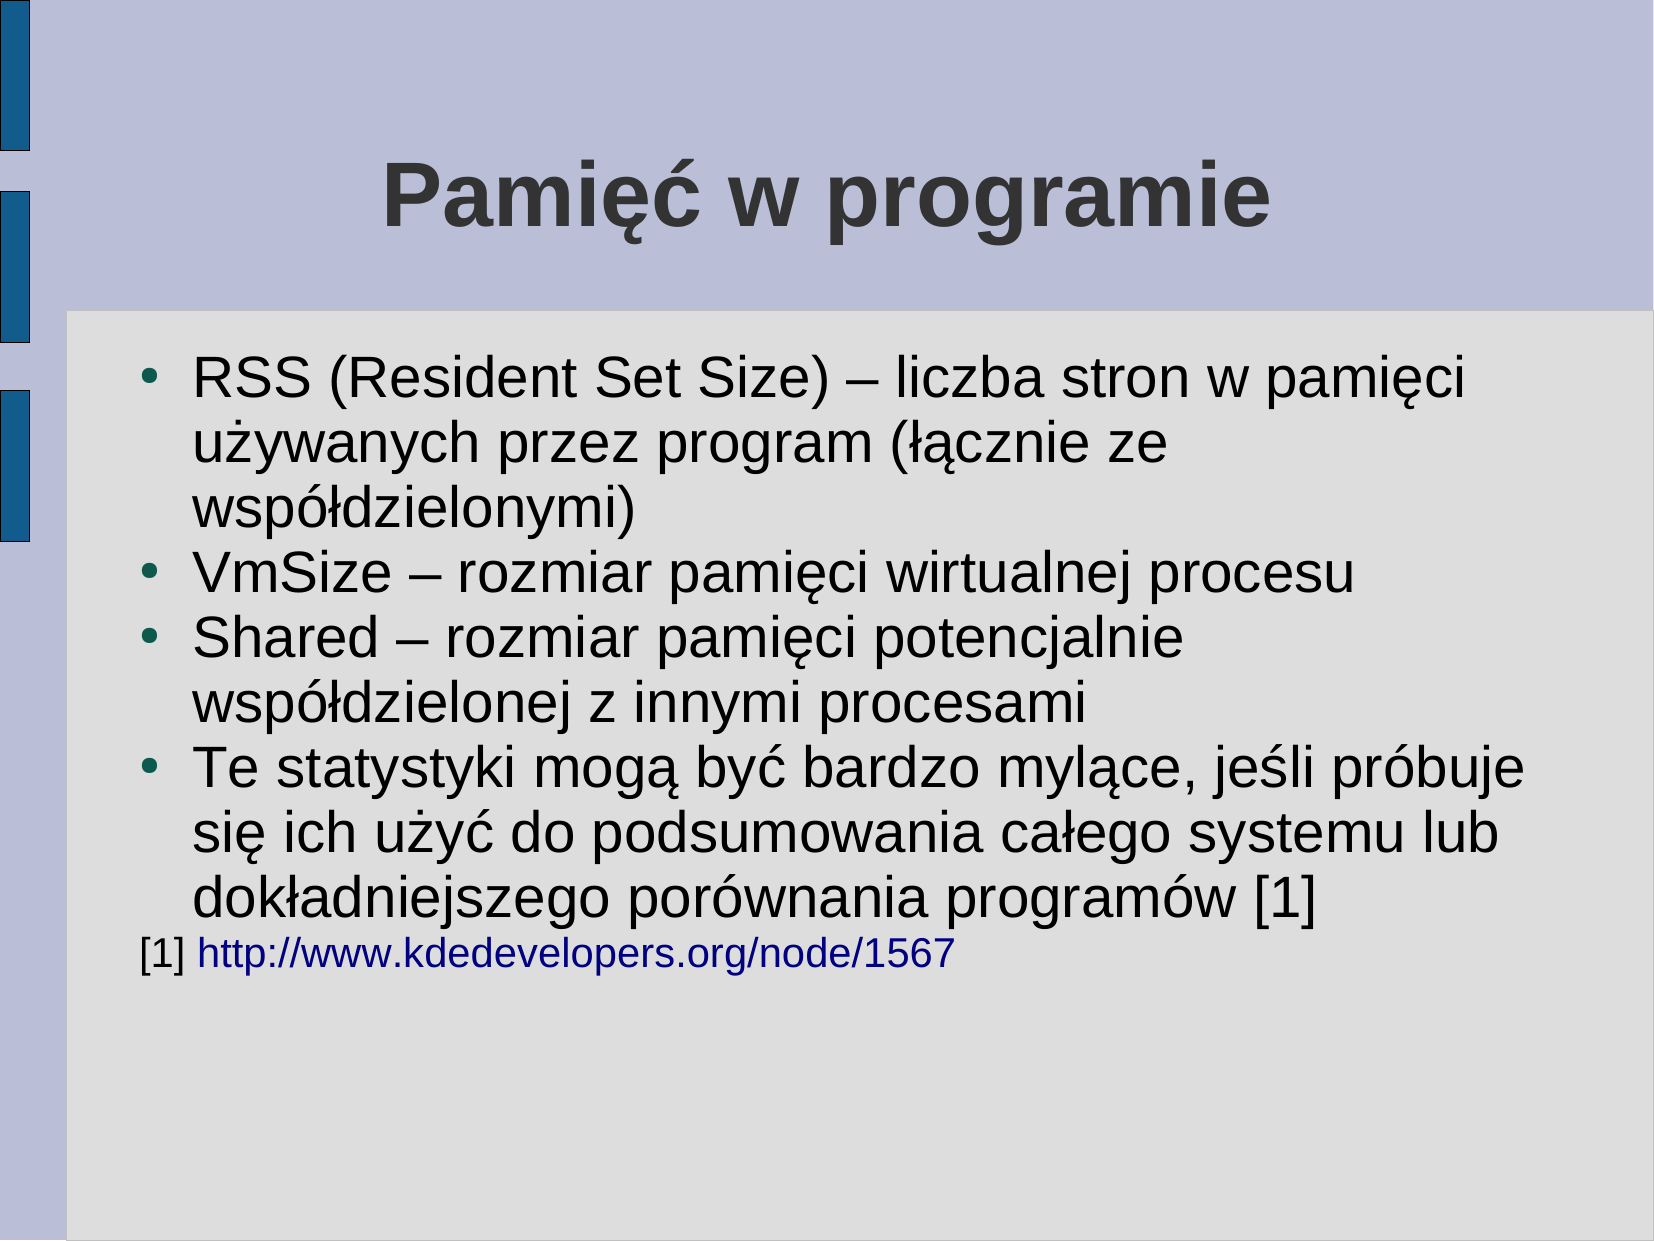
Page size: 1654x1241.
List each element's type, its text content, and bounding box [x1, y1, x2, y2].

list RSS (Resident Set Size) – liczba stron w pamięci używanych przez program (łącznie ze współdzielonymi) VmSize – rozmiar pamięci wirtualnej procesu Shared – rozmiar pamięci potencjalnie współdzielonej z innymi procesami Te statystyki mogą być bardzo mylące, jeśli próbuje się ich użyć do podsumowania całego systemu lub dokładniejszego porównania programów [1] [1] http://www.kdedevelopers.org/node/1567 [121, 344, 1534, 1127]
title Pamięć w programie [121, 91, 1534, 299]
